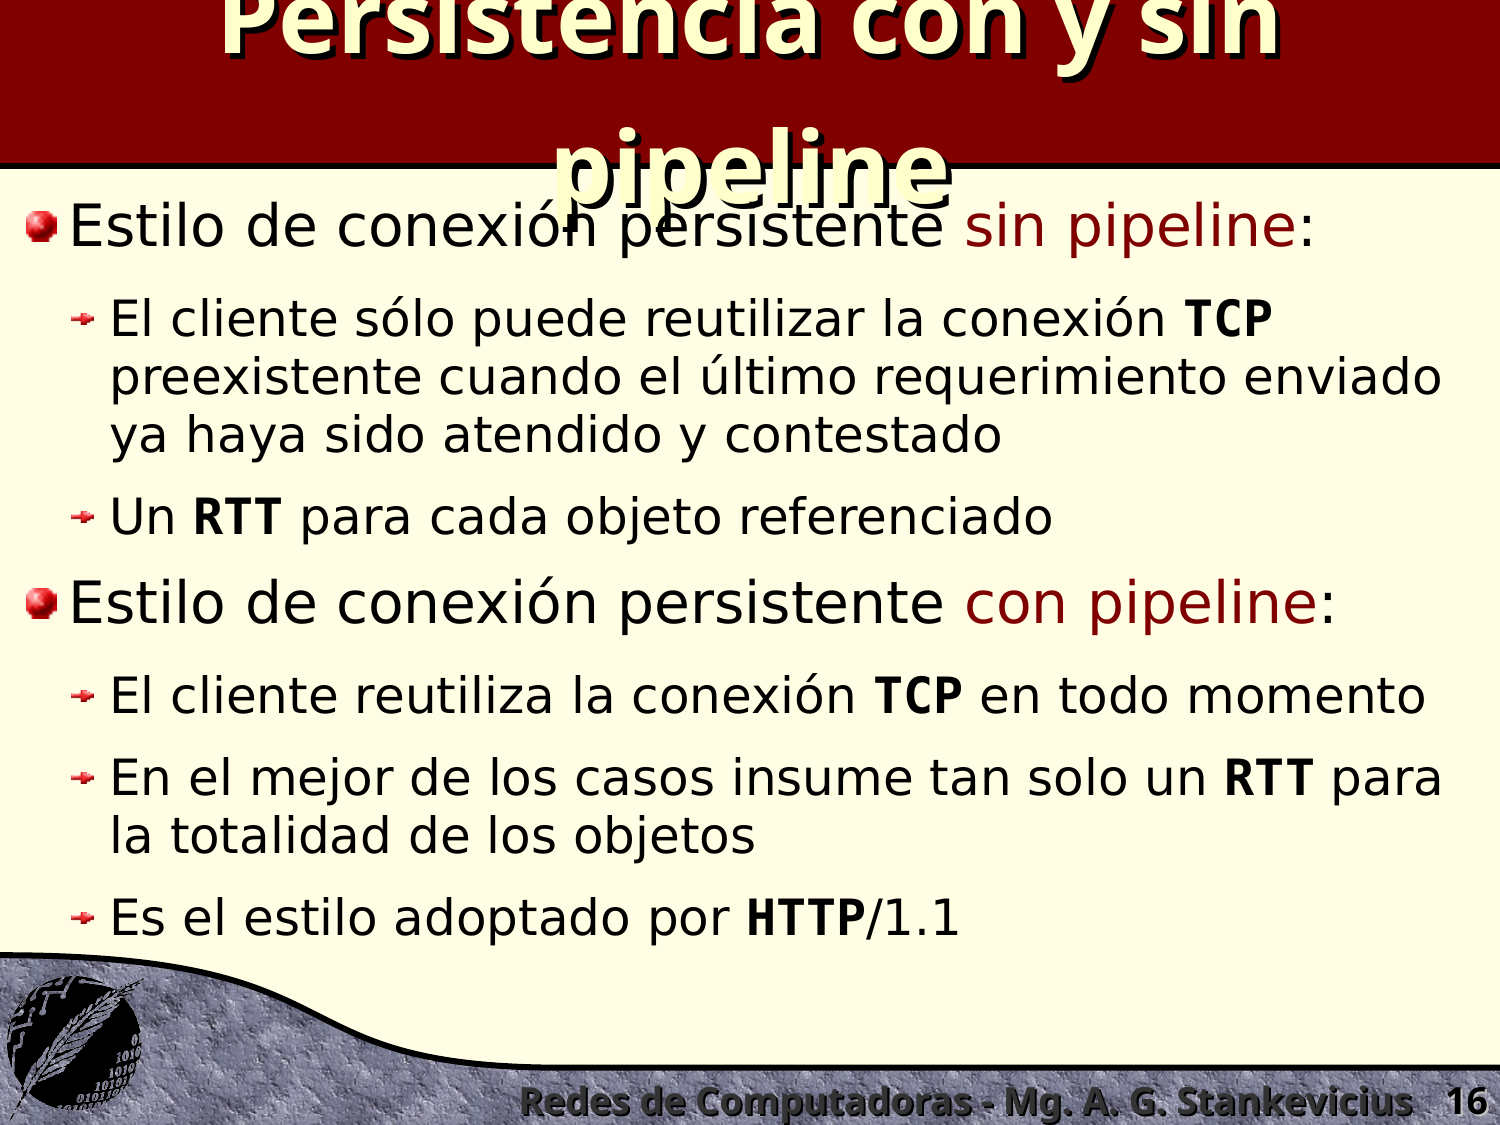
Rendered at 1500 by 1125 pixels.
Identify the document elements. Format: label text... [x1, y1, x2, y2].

picture [790, 1100, 795, 1110]
picture [1047, 1100, 1054, 1110]
picture [0, 959, 1500, 1125]
list Estilo de conexión persistente sin pipeline: El cliente sólo puede reutilizar la conexión TCP preexistente cuando el último requerimiento enviado ya haya sido atendido y contestado Un RTT para cada objeto referenciado Estilo de conexión persistente con pipeline: El cliente reutiliza la conexión TCP en todo momento En el mejor de los casos insume tan solo un RTT para la totalidad de los objetos Es el estilo adoptado por HTTP/1.1 [11, 192, 1486, 948]
title Persistencia con y sin pipeline [15, 5, 1485, 160]
